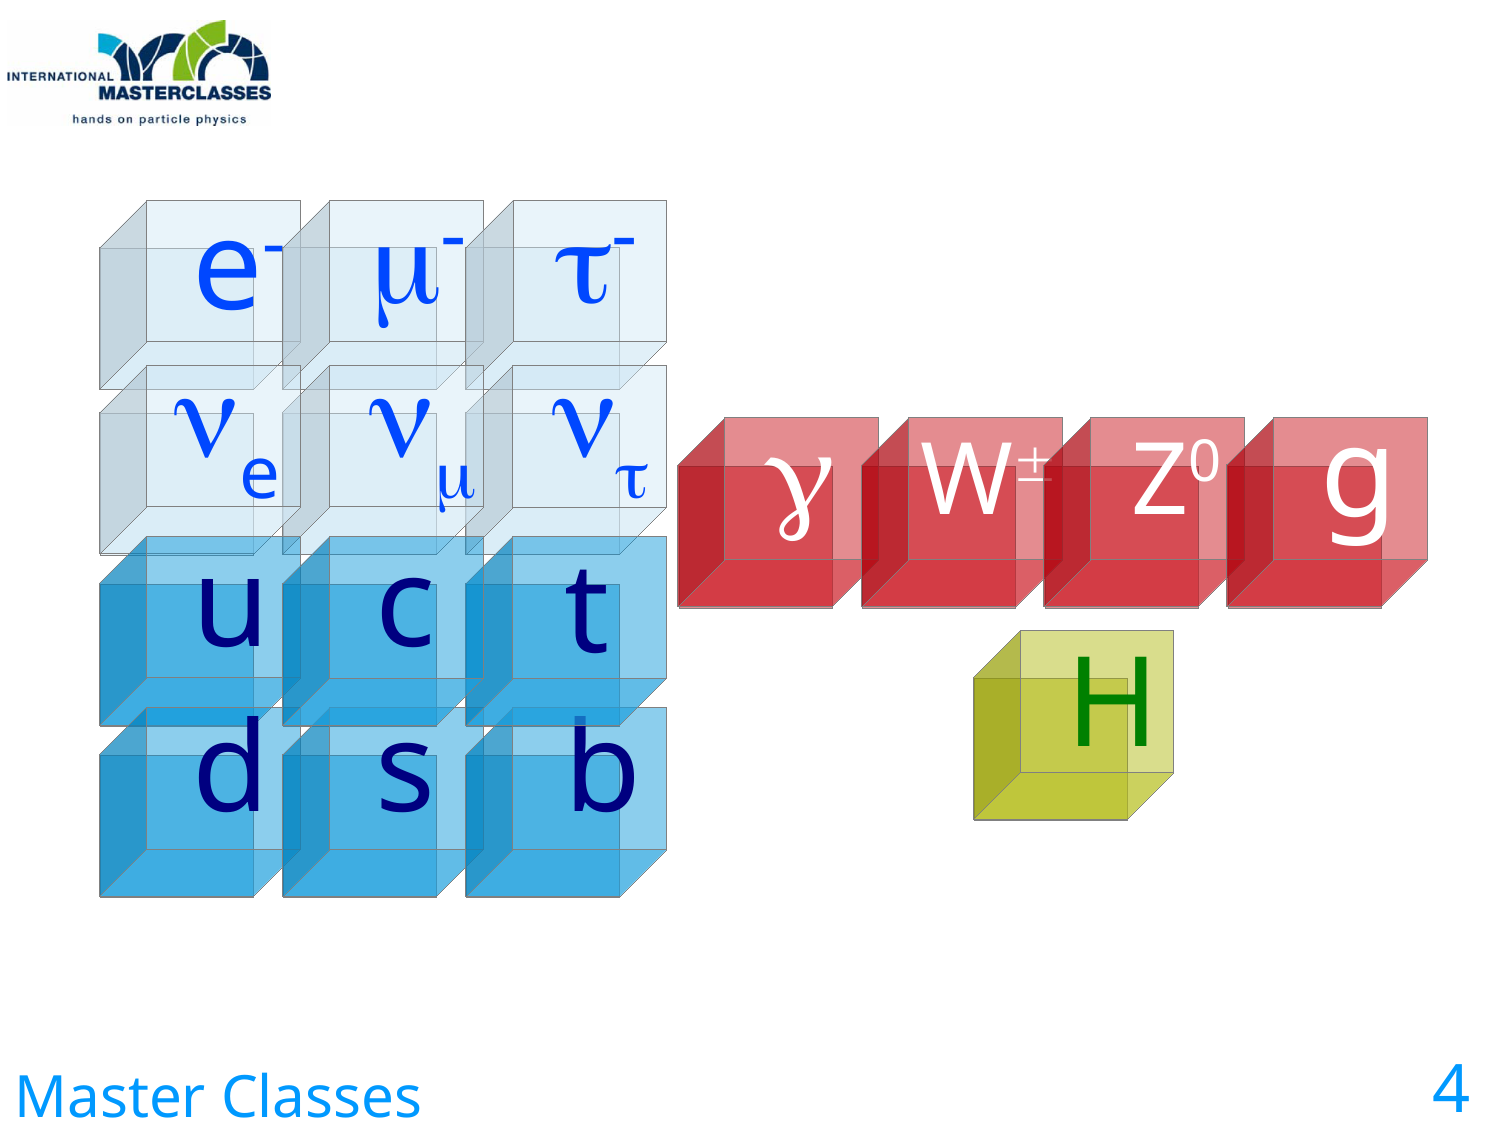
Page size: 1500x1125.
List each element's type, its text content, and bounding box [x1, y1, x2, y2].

text_box ντ [537, 324, 665, 521]
text_box [99, 200, 177, 390]
text_box W [905, 407, 1081, 543]
text_box μ- [354, 171, 480, 324]
text_box b [549, 707, 639, 844]
text_box νμ [354, 324, 491, 521]
text_box [99, 200, 667, 898]
picture [2, 10, 280, 130]
text_box [973, 630, 1128, 821]
text_box g [1305, 383, 1399, 549]
text_box [652, 200, 667, 341]
text_box s [360, 725, 438, 844]
text_box [1150, 630, 1174, 772]
text_box Z0 [1116, 407, 1230, 543]
text_box H [1051, 614, 1150, 779]
text_box [617, 536, 667, 678]
text_box c [361, 513, 446, 679]
text_box γ [750, 383, 851, 549]
text_box νe [159, 324, 288, 521]
text_box [465, 200, 543, 364]
text_box t [549, 519, 617, 685]
text_box τ- [543, 171, 652, 324]
text_box e- [177, 177, 290, 324]
text_box [677, 417, 1428, 609]
text_box d [177, 679, 267, 844]
text_box u [177, 513, 268, 679]
